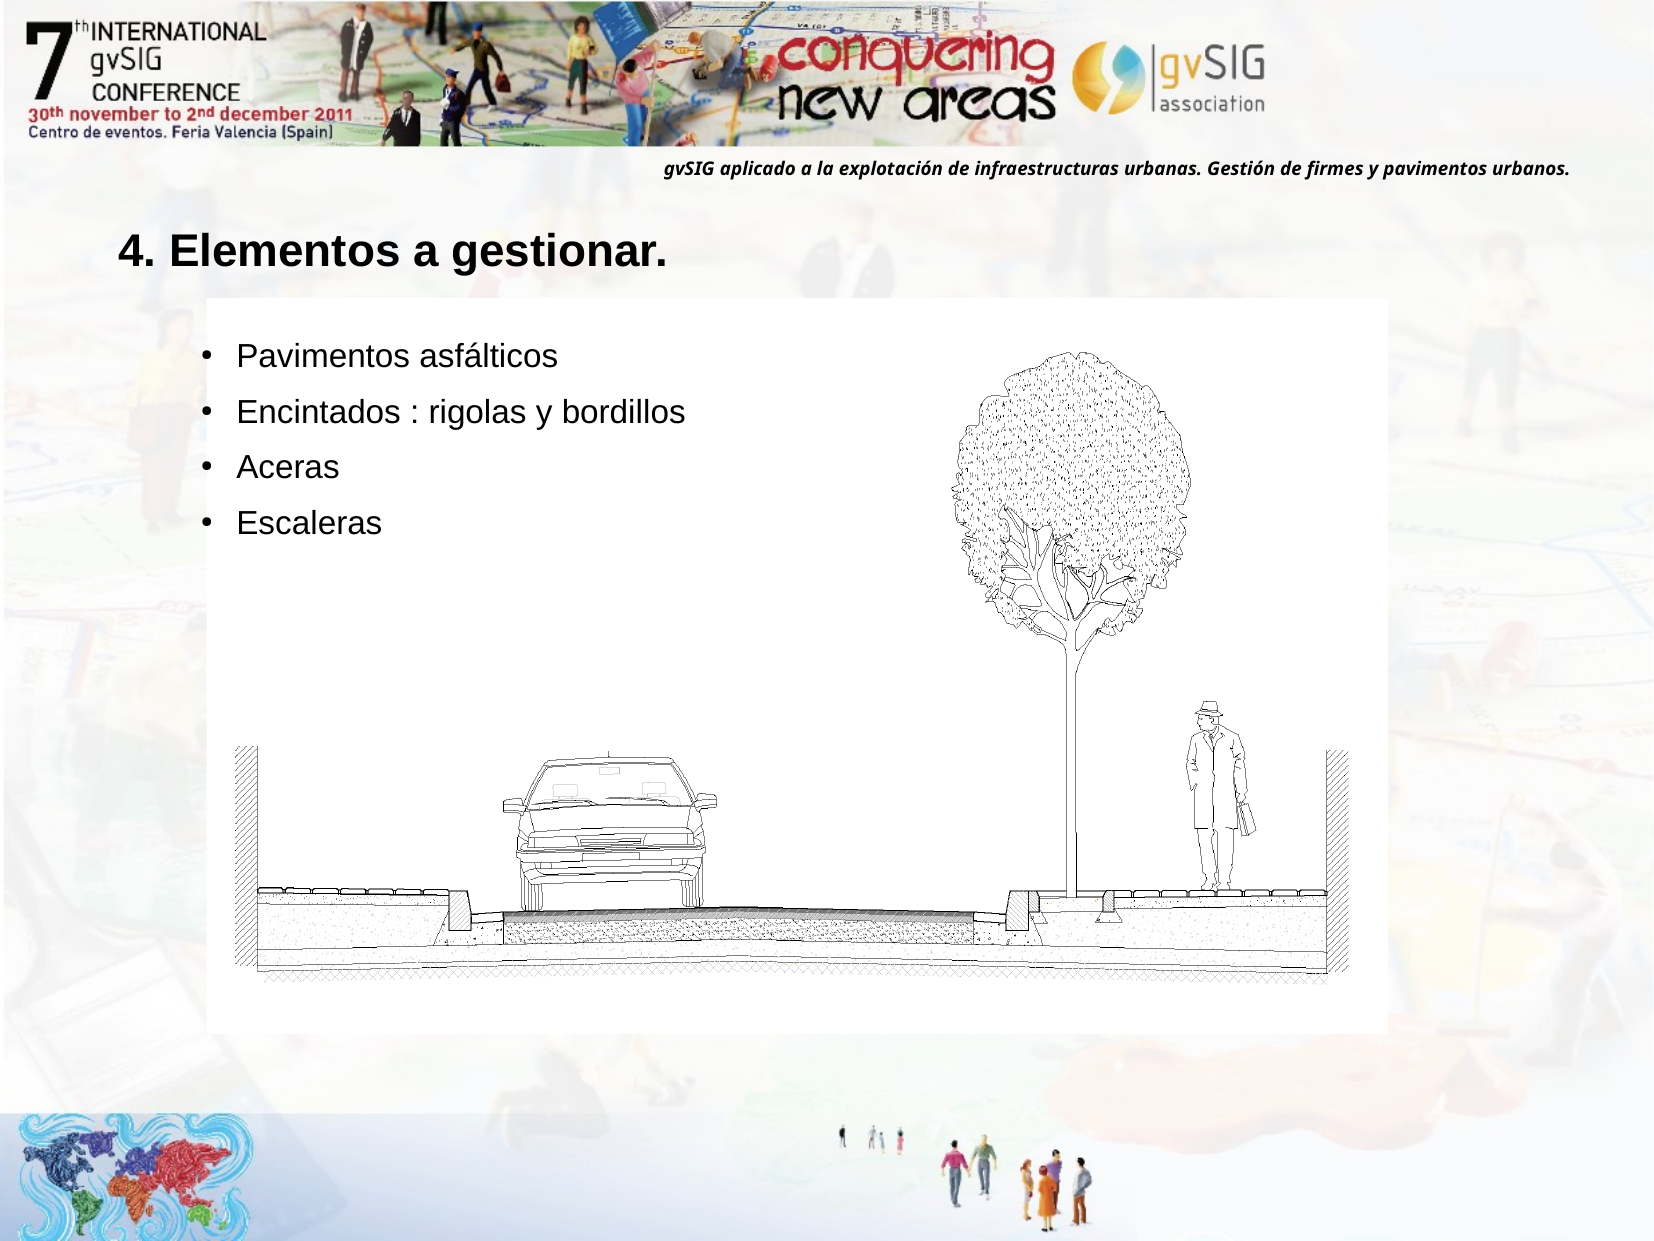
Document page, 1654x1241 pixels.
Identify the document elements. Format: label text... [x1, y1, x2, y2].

text_box Pavimentos asfálticos Encintados : rigolas y bordillos Aceras Escaleras [165, 282, 1554, 597]
title gvSIG aplicado a la explotación de infraestructuras urbanas. Gestión de firmes y pavimentos urbanos. [88, 149, 1595, 188]
picture [0, 0, 1654, 1241]
text_box 4. Elementos a gestionar. [118, 224, 1447, 277]
